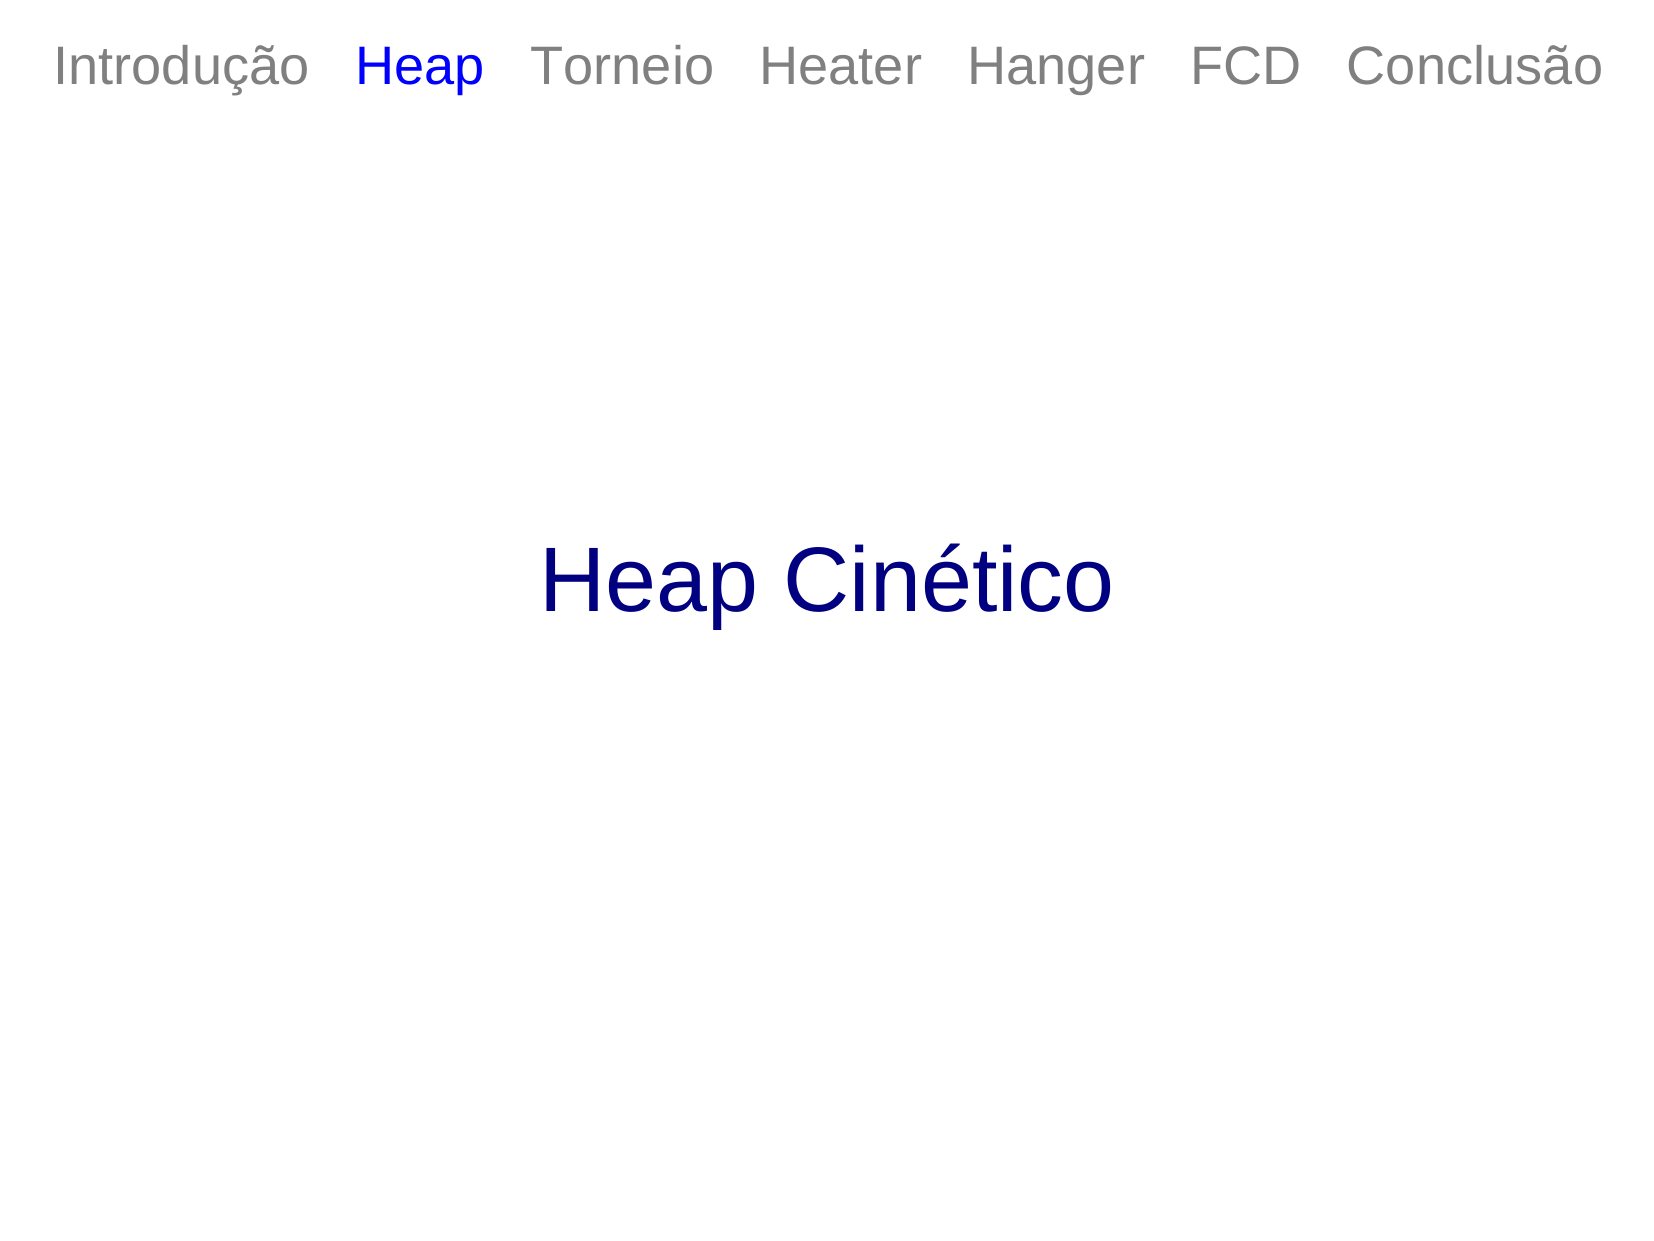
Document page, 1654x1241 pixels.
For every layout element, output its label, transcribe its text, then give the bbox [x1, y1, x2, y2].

text_box Introdução Heap Torneio Heater Hanger FCD Conclusão [30, 35, 1629, 96]
title Heap Cinético [121, 476, 1534, 684]
